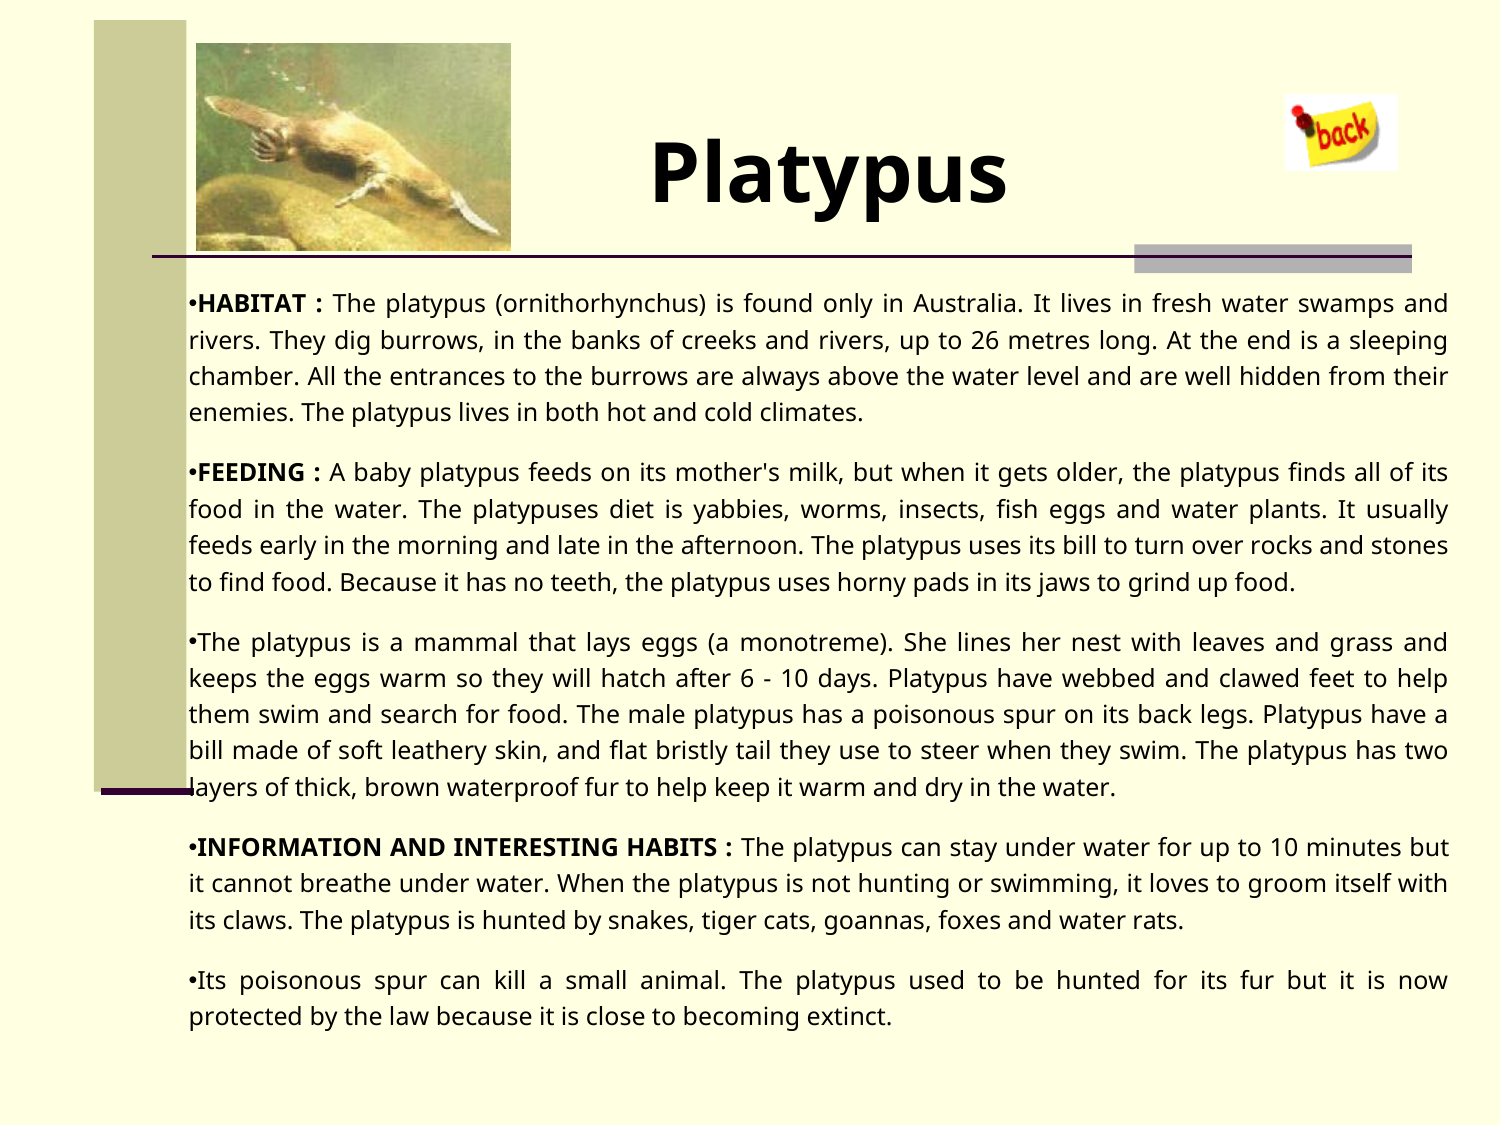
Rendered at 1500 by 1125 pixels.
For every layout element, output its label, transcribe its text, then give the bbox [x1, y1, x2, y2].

text_box Platypus [648, 106, 1087, 223]
picture [1285, 94, 1398, 171]
picture [196, 43, 511, 251]
text_box HABITAT : The platypus (ornithorhynchus) is found only in Australia. It lives in fresh water swamps and rivers. They dig burrows, in the banks of creeks and rivers, up to 26 metres long. At the end is a sleeping chamber. All the entrances to the burrows are always above the water level and are well hidden from their enemies. The platypus lives in both hot and cold climates. FEEDING : A baby platypus feeds on its mother's milk, but when it gets older, the platypus finds all of its food in the water. The platypuses diet is yabbies, worms, insects, fish eggs and water plants. It usually feeds early in the morning and late in the afternoon. The platypus uses its bill to turn over rocks and stones to find food. Because it has no teeth, the platypus uses horny pads in its jaws to grind up food. The platypus is a mammal that lays eggs (a monotreme). She lines her nest with leaves and grass and keeps the eggs warm so they will hatch after 6 - 10 days. Platypus have webbed and clawed feet to help them swim and search for food. The male platypus has a poisonous spur on its back legs. Platypus have a bill made of soft leathery skin, and flat bristly tail they use to steer when they swim. The platypus has two layers of thick, brown waterproof fur to help keep it warm and dry in the water. INFORMATION AND INTERESTING HABITS : The platypus can stay under water for up to 10 minutes but it cannot breathe under water. When the platypus is not hunting or swimming, it loves to groom itself with its claws. The platypus is hunted by snakes, tiger cats, goannas, foxes and water rats. Its poisonous spur can kill a small animal. The platypus used to be hunted for its fur but it is now protected by the law because it is close to becoming extinct. [188, 283, 1451, 1060]
